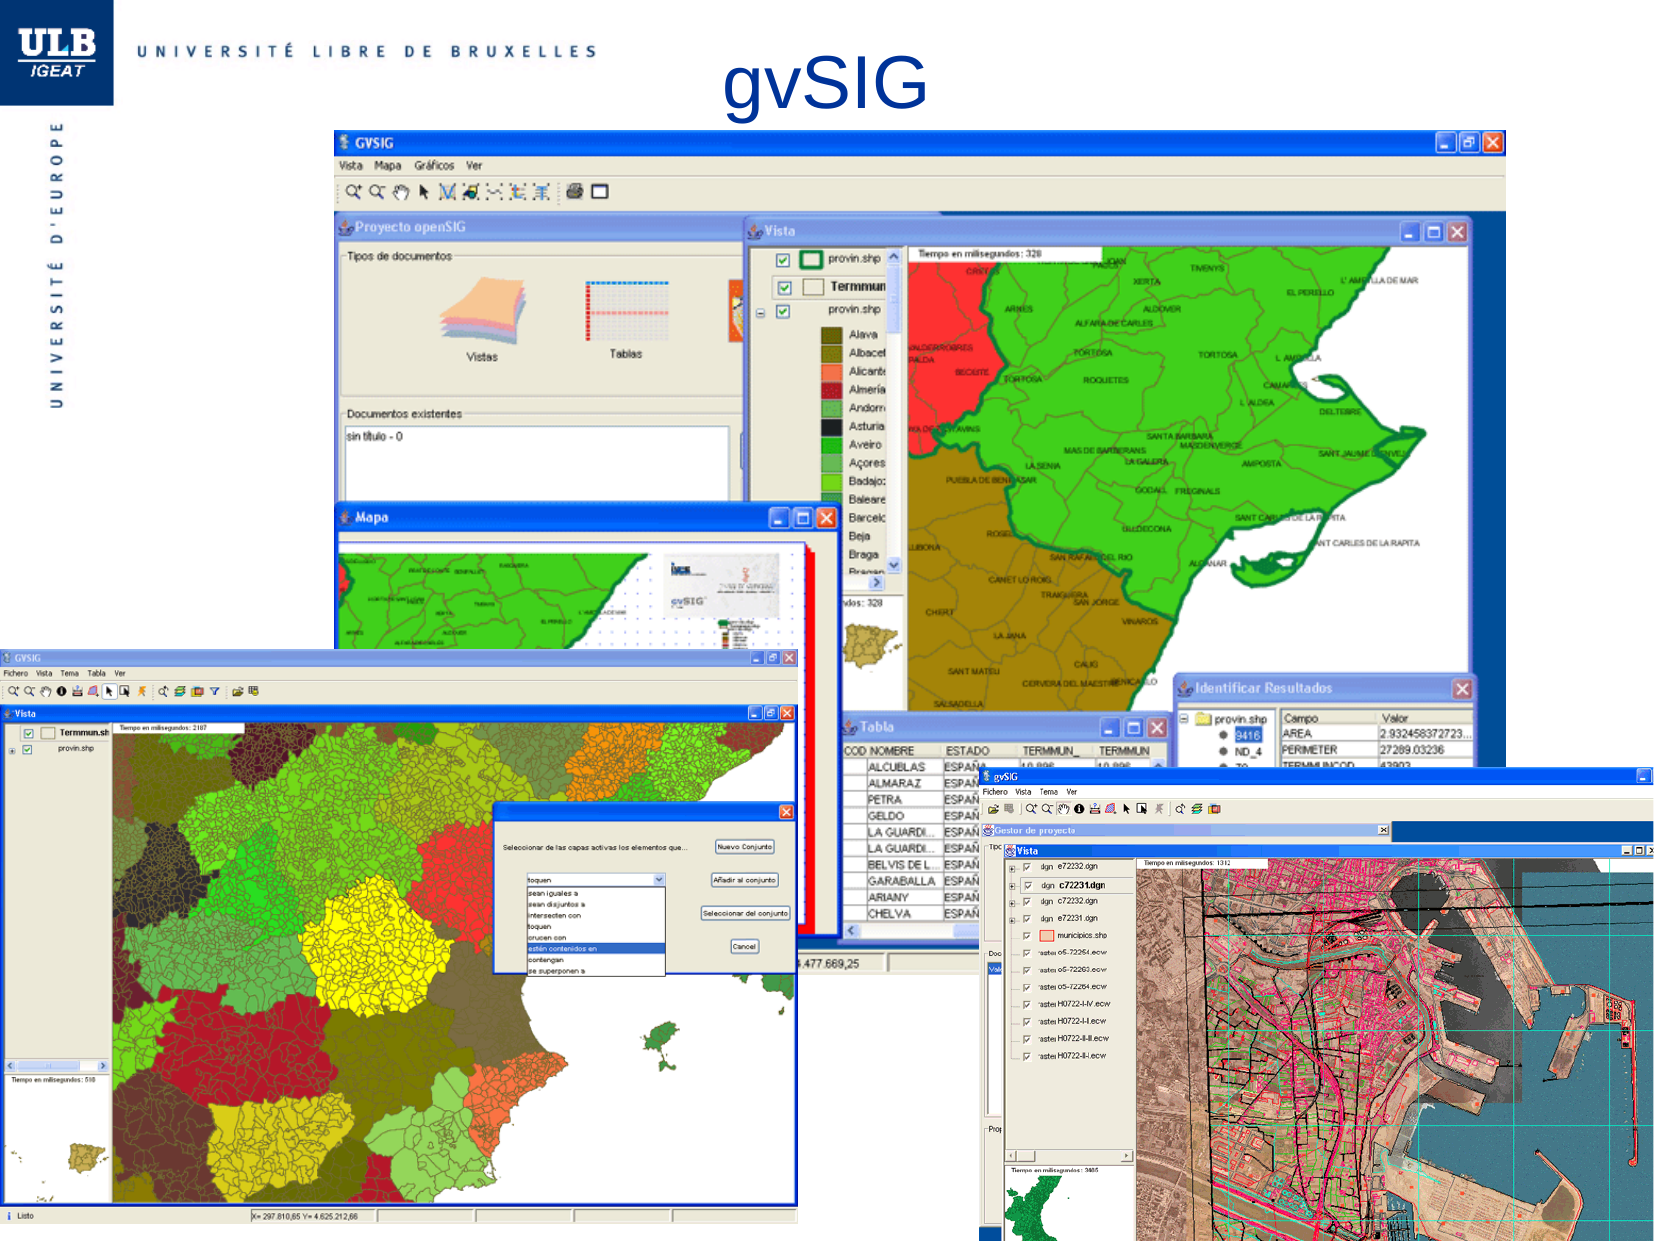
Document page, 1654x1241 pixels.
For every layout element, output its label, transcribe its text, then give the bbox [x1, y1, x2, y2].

title gvSIG [82, 23, 1571, 148]
picture [0, 0, 1654, 1241]
